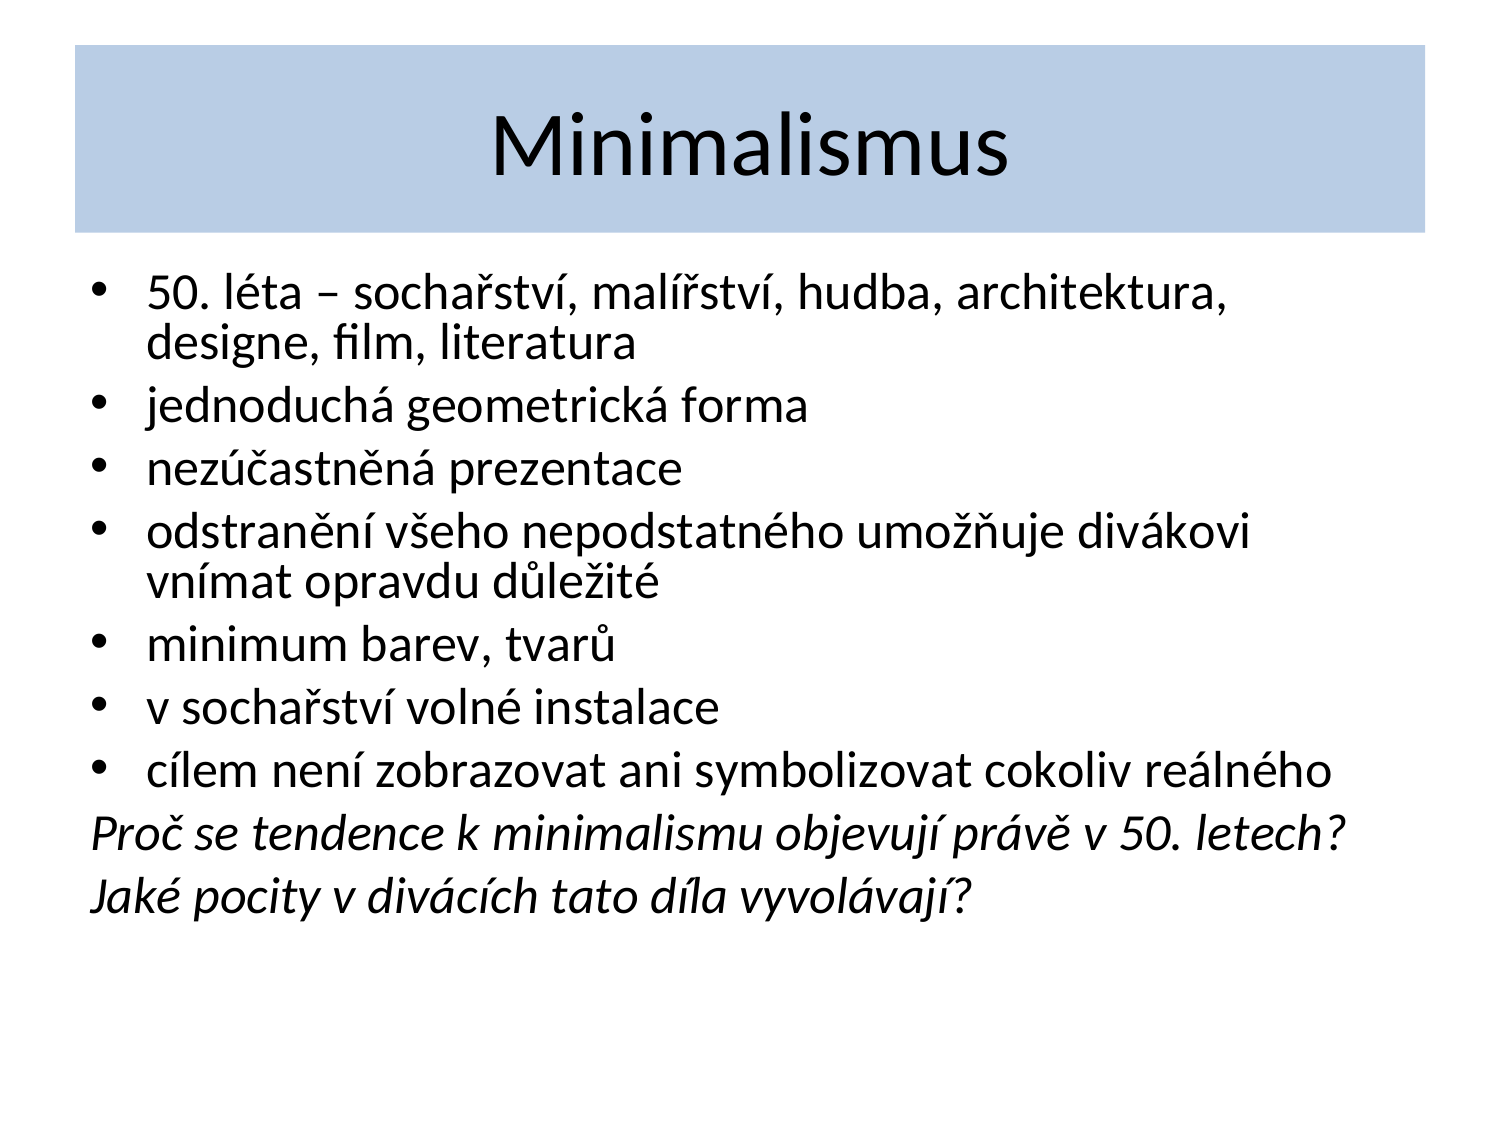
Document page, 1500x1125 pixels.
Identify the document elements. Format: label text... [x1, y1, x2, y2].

title Minimalismus [75, 45, 1426, 233]
list 50. léta – sochařství, malířství, hudba, architektura, designe, film, literatura jednoduchá geometrická forma nezúčastněná prezentace odstranění všeho nepodstatného umožňuje divákovi vnímat opravdu důležité minimum barev, tvarů v sochařství volné instalace cílem není zobrazovat ani symbolizovat cokoliv reálného Proč se tendence k minimalismu objevují právě v 50. letech? Jaké pocity v divácích tato díla vyvolávají? [75, 262, 1426, 1006]
